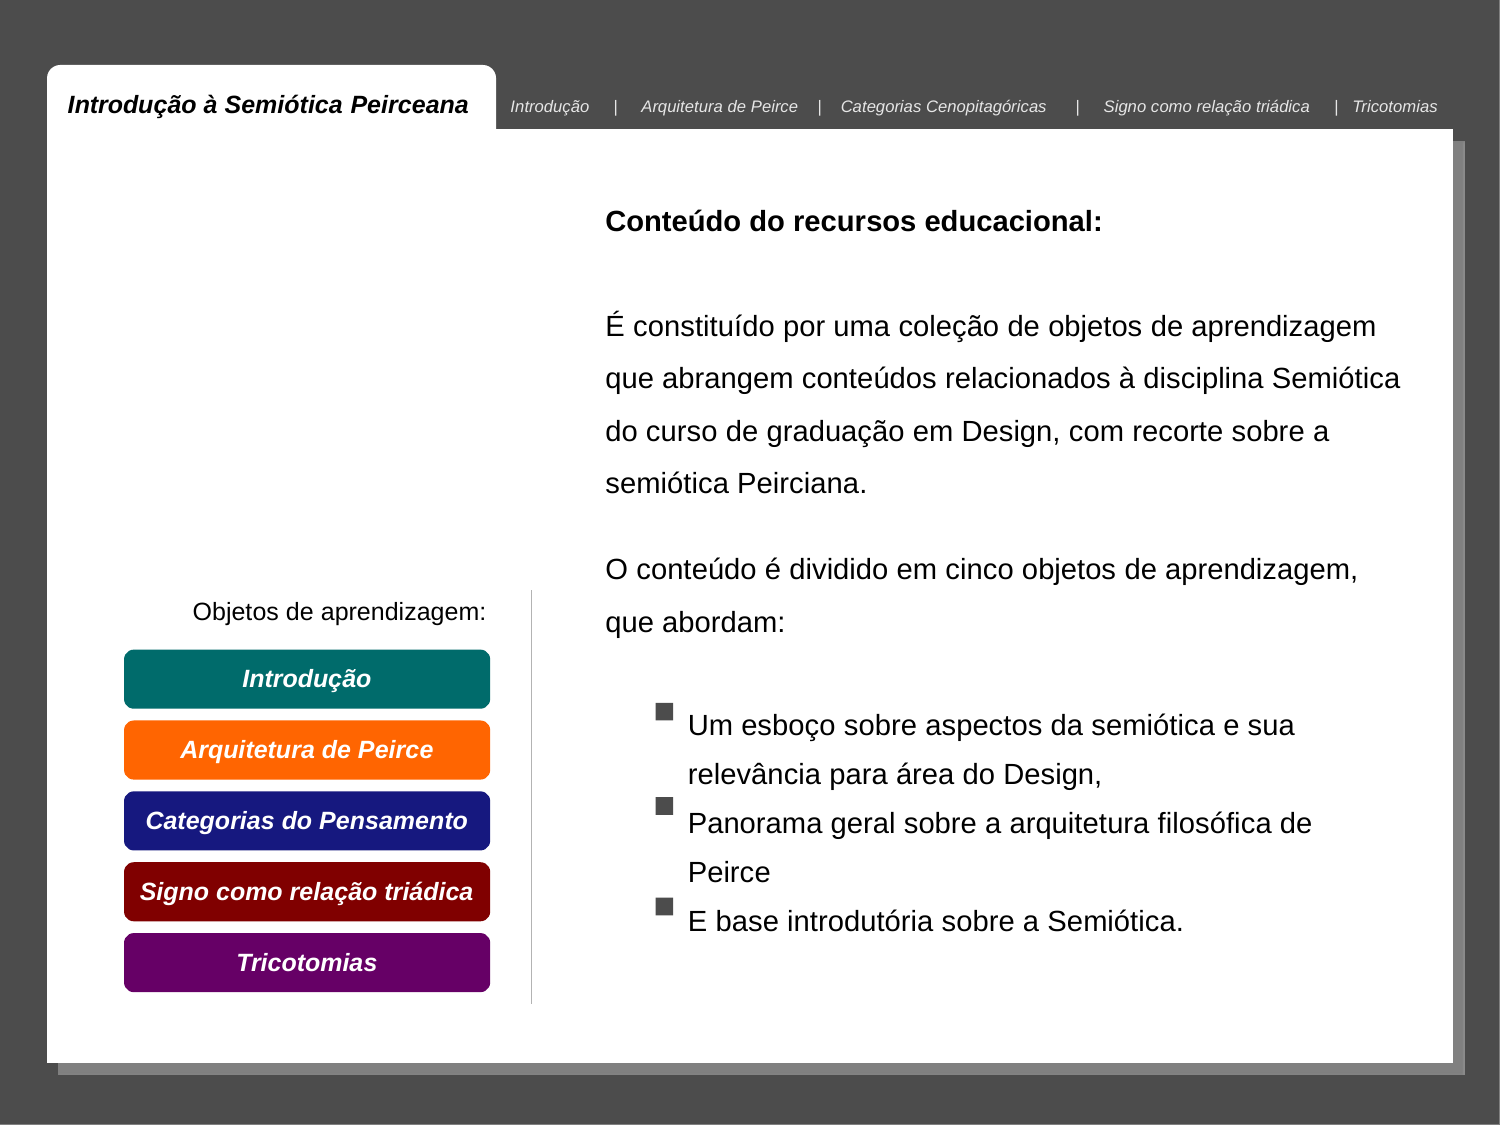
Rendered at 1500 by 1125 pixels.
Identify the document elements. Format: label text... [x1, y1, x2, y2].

text_box Um esboço sobre aspectos da semiótica e sua relevância para área do Design, Panorama geral sobre a arquitetura filosófica de Peirce E base introdutória sobre a Semiótica. [673, 685, 1382, 930]
text_box Conteúdo do recursos educacional: É constituído por uma coleção de objetos de aprendizagem que abrangem conteúdos relacionados à disciplina Semiótica do curso de graduação em Design, com recorte sobre a semiótica Peirciana. O conteúdo é dividido em cinco objetos de aprendizagem, que abordam: [590, 177, 1420, 646]
text_box Objetos de aprendizagem: [118, 590, 502, 634]
text_box Arquitetura de Peirce [124, 720, 491, 780]
text_box Tricotomias [124, 933, 491, 993]
text_box Categorias do Pensamento [124, 791, 491, 851]
text_box Introdução [124, 649, 491, 709]
text_box [655, 702, 674, 721]
text_box [655, 897, 674, 916]
text_box Signo como relação triádica [124, 862, 491, 922]
text_box [655, 797, 674, 815]
